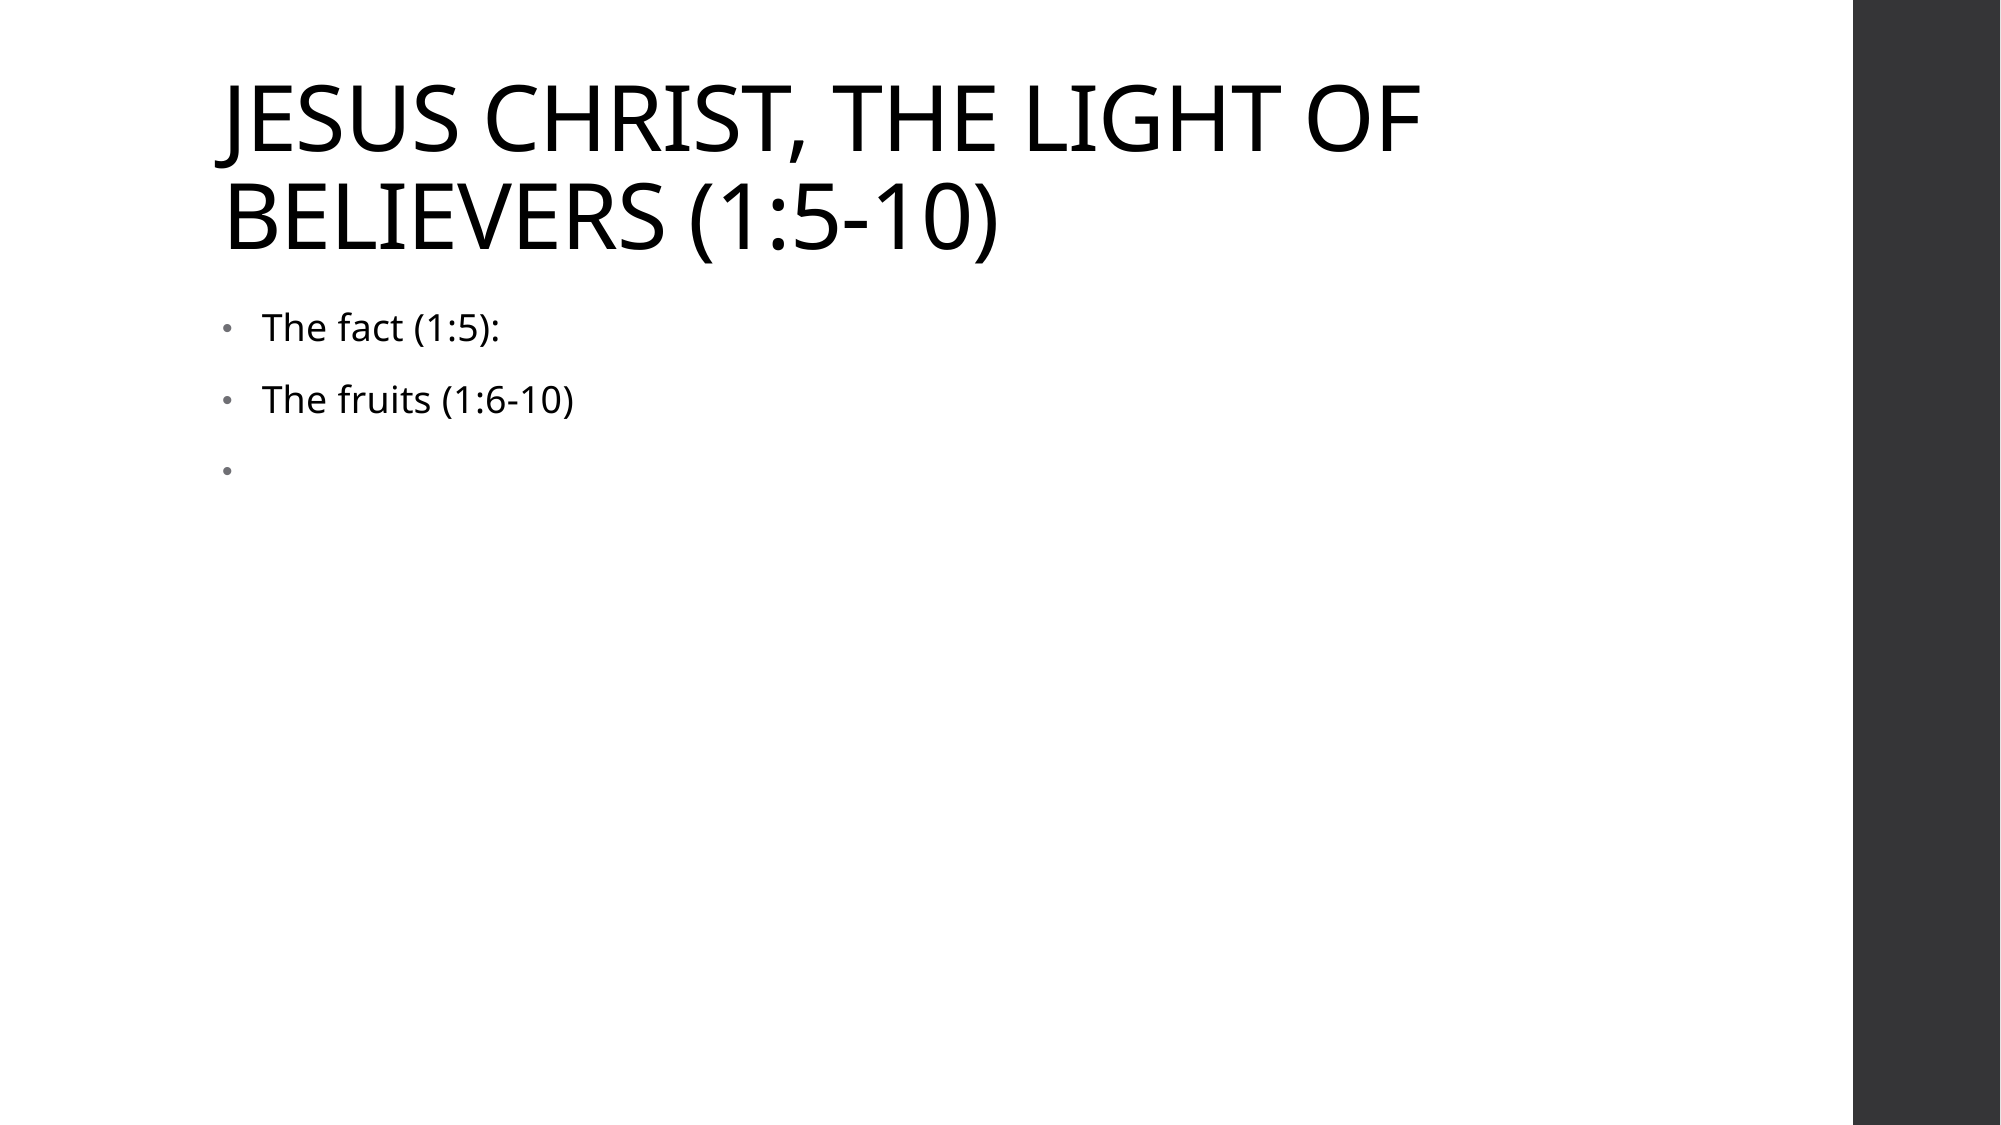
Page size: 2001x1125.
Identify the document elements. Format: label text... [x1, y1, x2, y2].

list The fact (1:5): The fruits (1:6-10) [206, 299, 1617, 1014]
title JESUS CHRIST, THE LIGHT OF BELIEVERS (1:5-10) [206, 60, 1797, 278]
